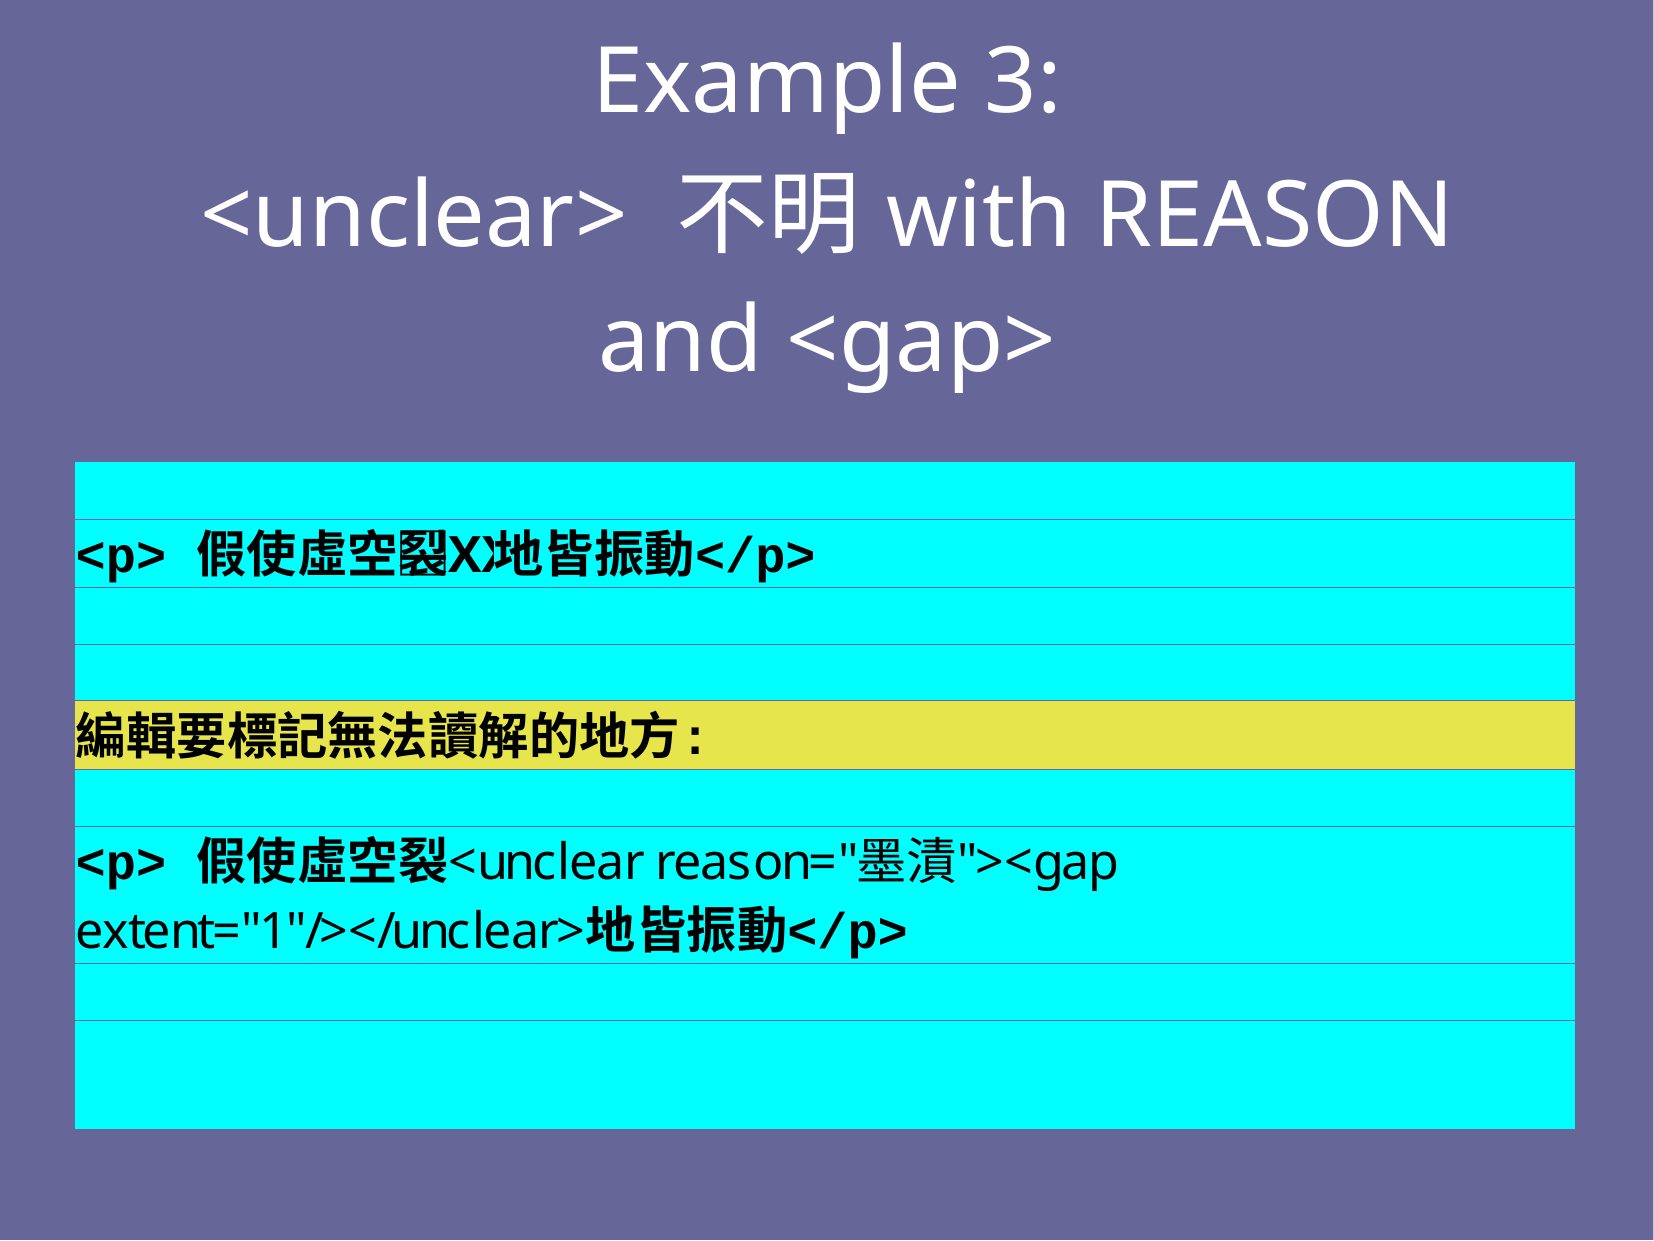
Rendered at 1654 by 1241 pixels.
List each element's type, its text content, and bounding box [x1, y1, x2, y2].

title Example 3: <unclear> 不明with REASON and <gap> [121, 22, 1534, 391]
chart [74, 462, 1576, 1129]
